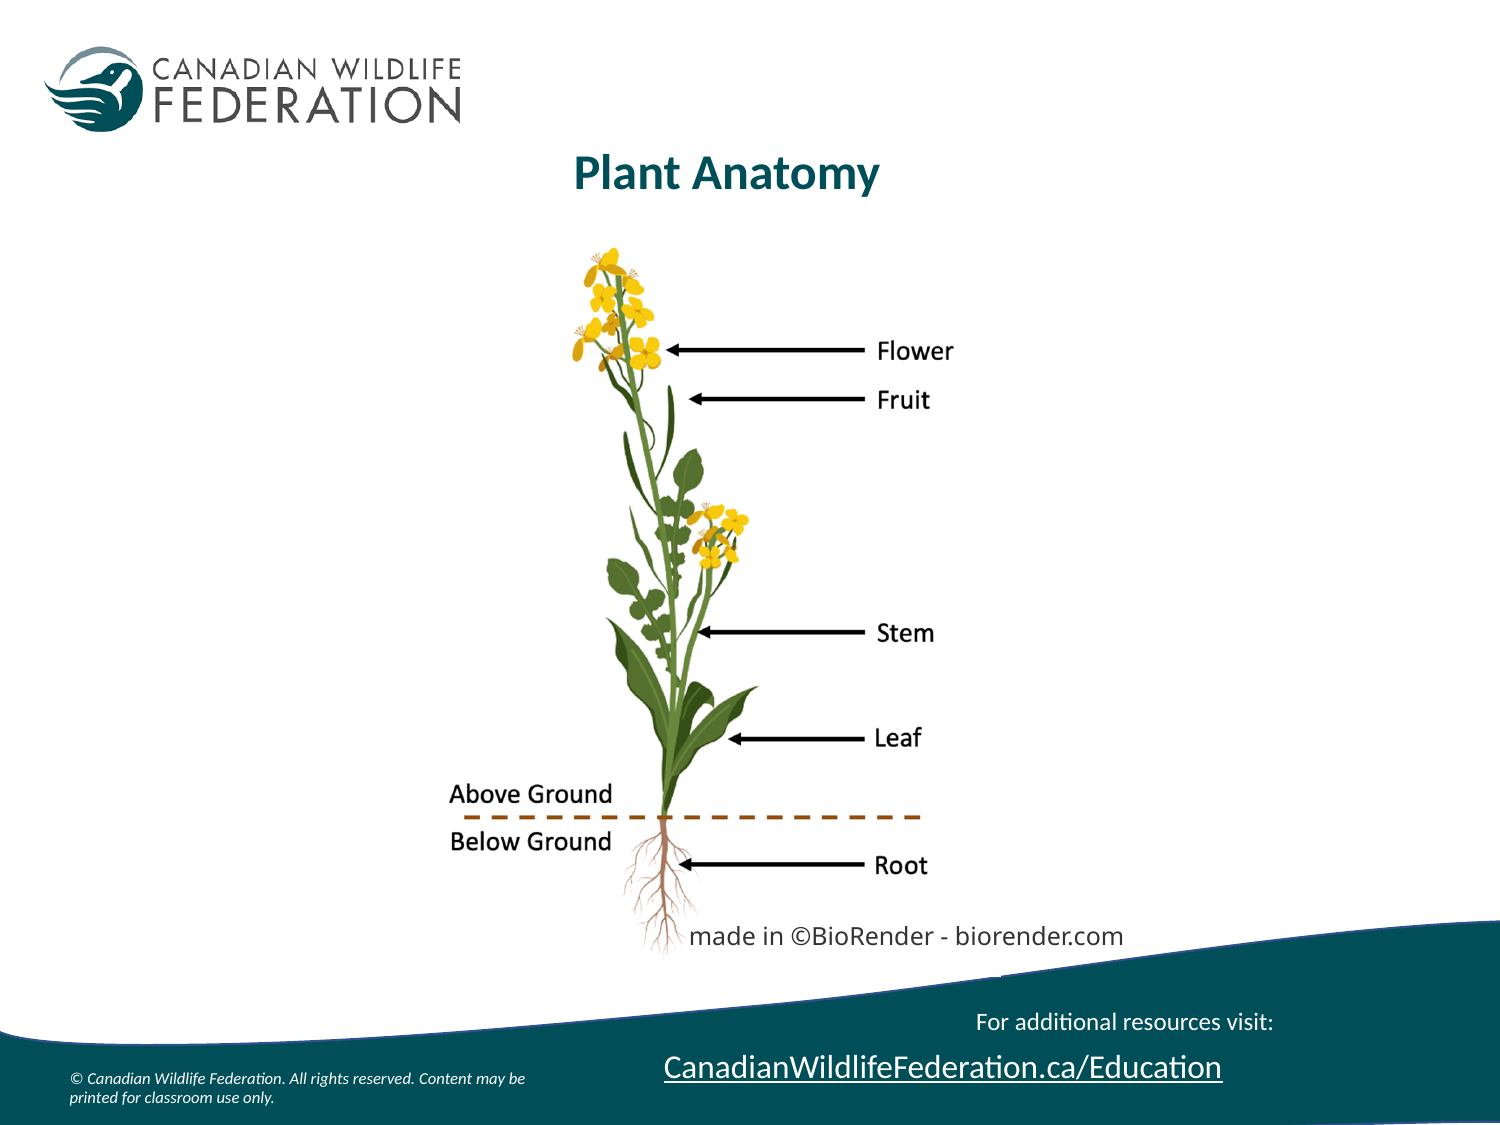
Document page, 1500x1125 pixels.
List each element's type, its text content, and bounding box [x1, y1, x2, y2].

text_box made in ©BioRender - biorender.com [673, 912, 1495, 959]
picture [375, 208, 1001, 977]
text_box Plant Anatomy [558, 131, 942, 208]
text_box CanadianWildlifeFederation.ca/Education [648, 1037, 1438, 1094]
text_box For additional resources visit: [961, 998, 1438, 1044]
text_box [0, 921, 1500, 1125]
picture [44, 46, 460, 132]
text_box © Canadian Wildlife Federation. All rights reserved. Content may be printed for classroom use only. [54, 1059, 562, 1116]
